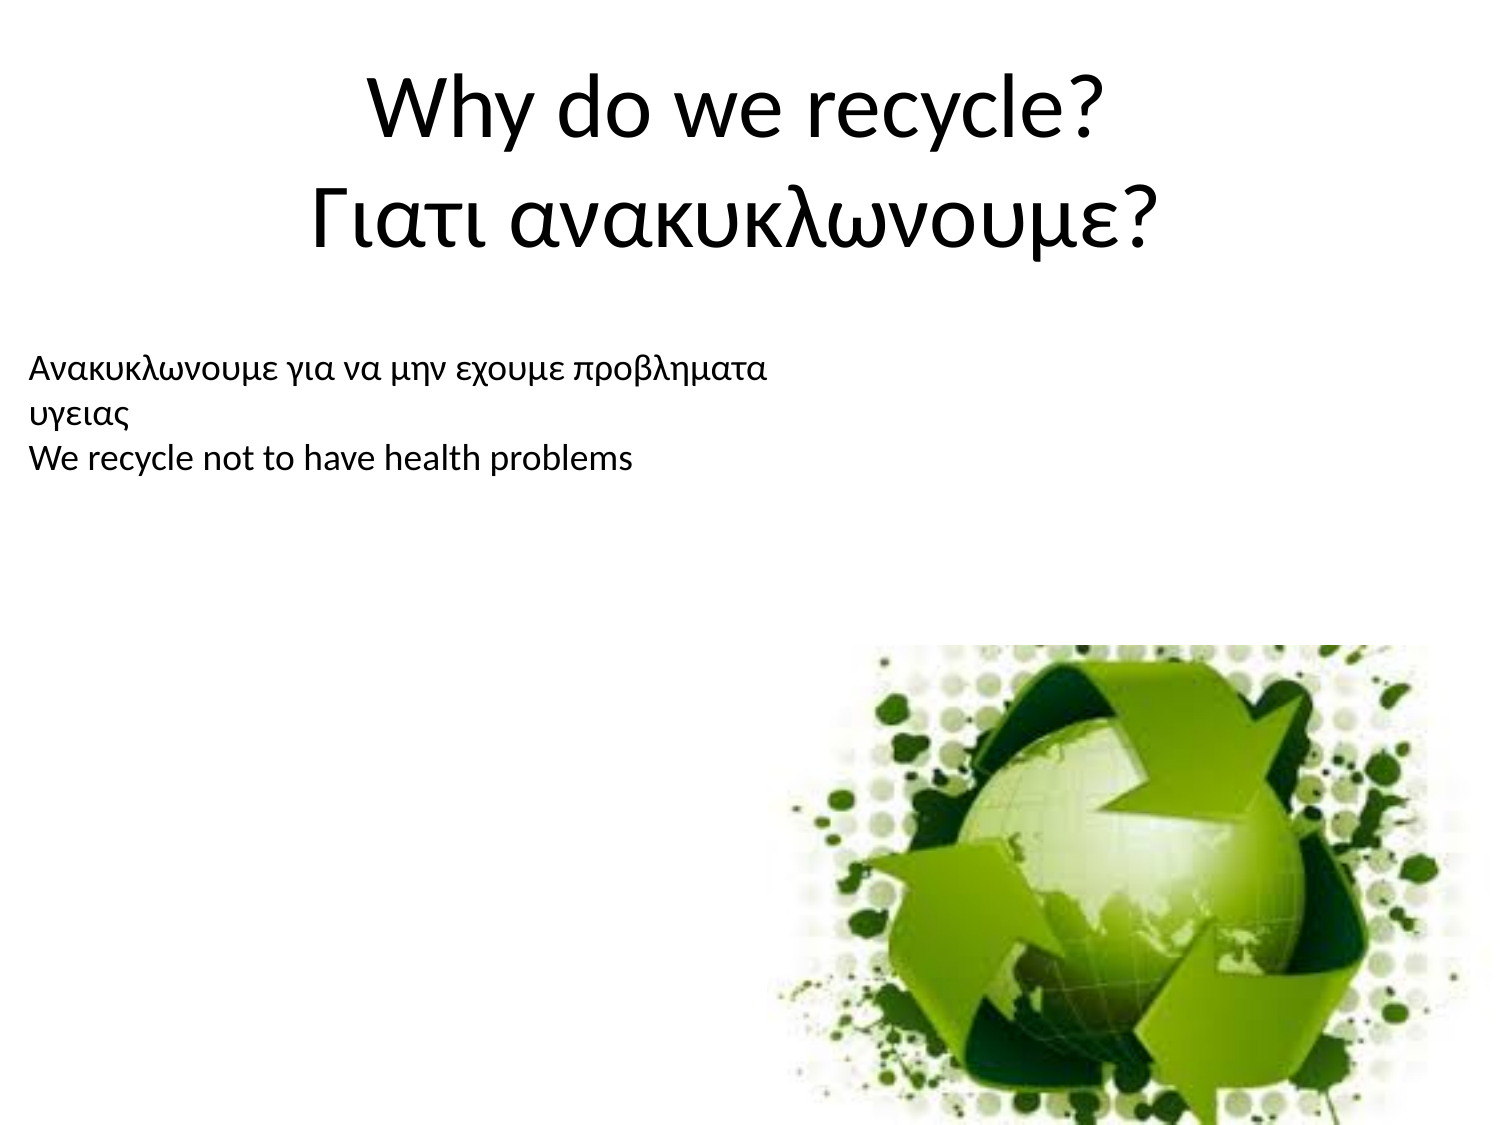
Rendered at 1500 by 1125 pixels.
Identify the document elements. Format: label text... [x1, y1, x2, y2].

picture [767, 645, 1500, 1125]
title Why do we recycle? Γιατι ανακυκλωνουμε? [76, 30, 1399, 274]
text_box Ανακυκλωνουμε για να μην εχουμε προβληματα υγειας We recycle not to have health problems [13, 328, 886, 611]
